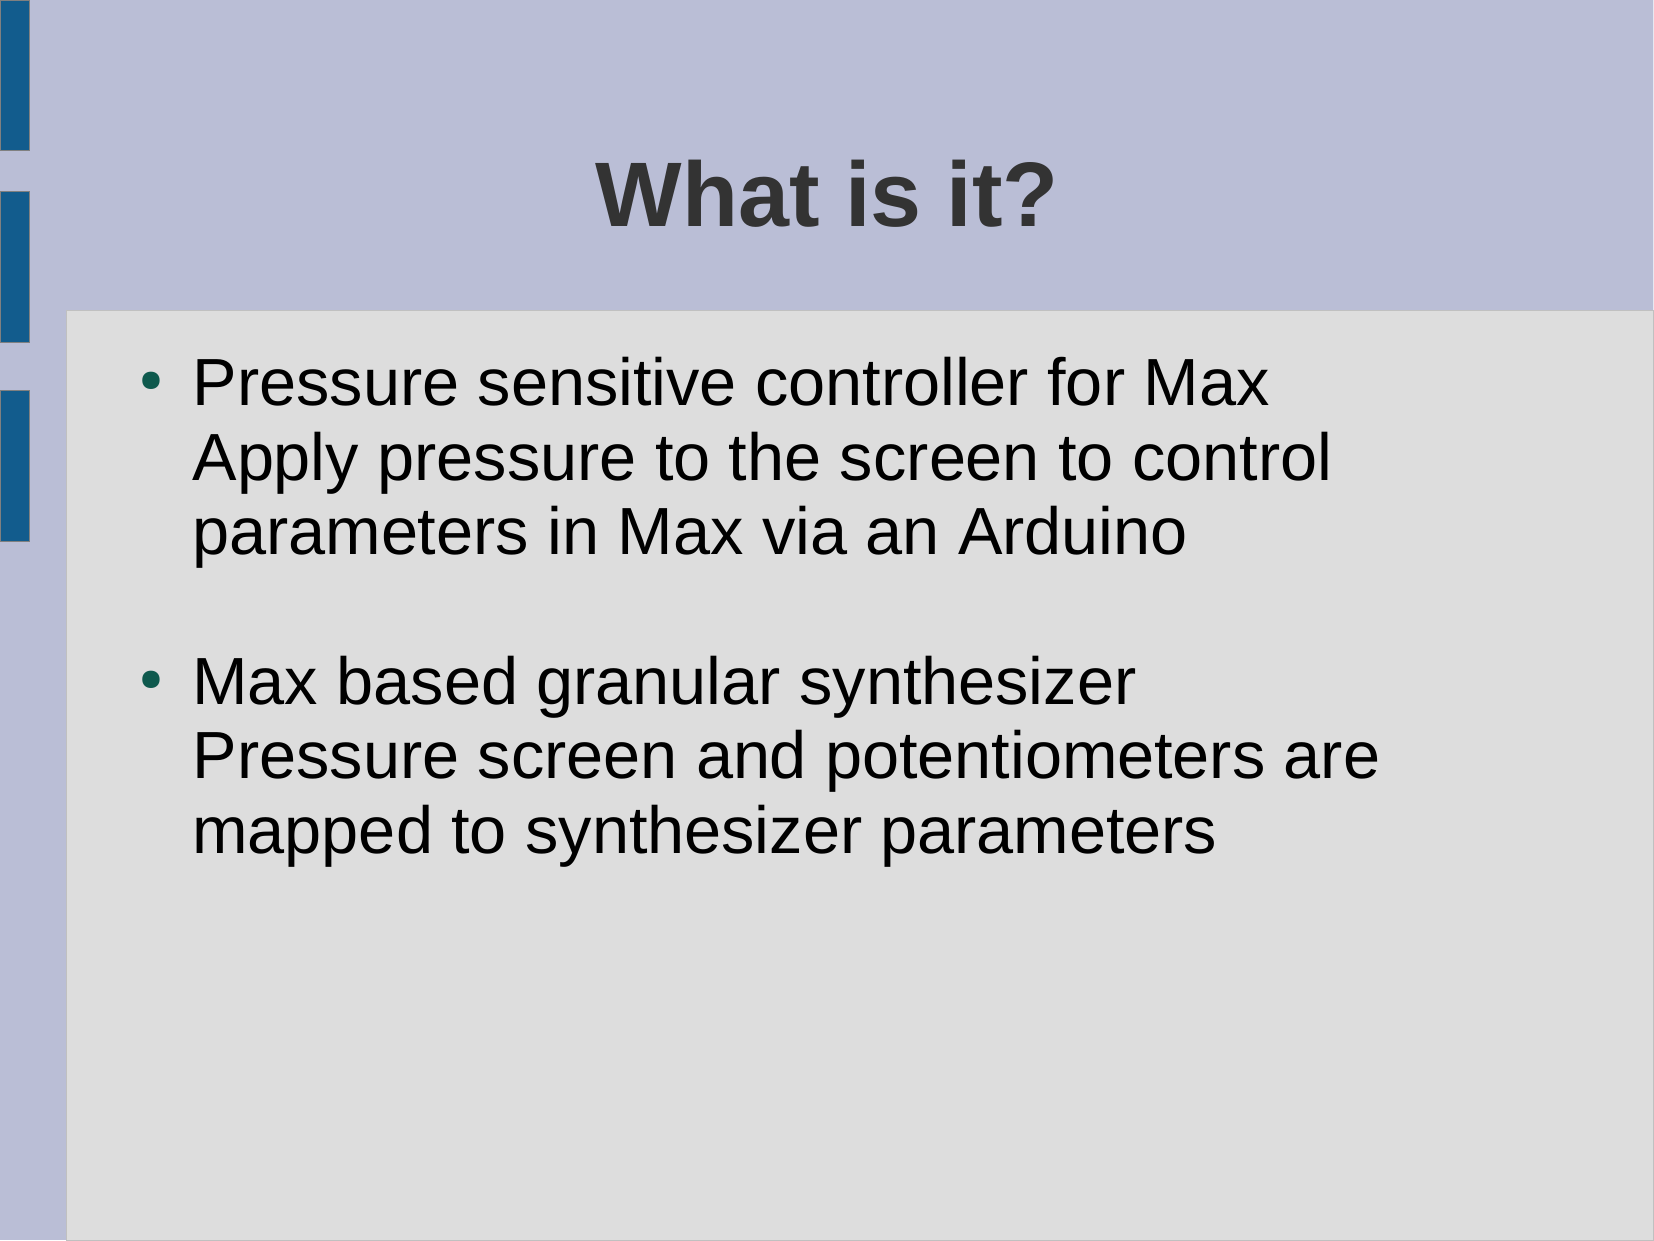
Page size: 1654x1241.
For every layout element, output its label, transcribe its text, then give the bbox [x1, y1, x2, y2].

list Pressure sensitive controller for Max Apply pressure to the screen to control parameters in Max via an Arduino Max based granular synthesizer Pressure screen and potentiometers are mapped to synthesizer parameters [121, 344, 1534, 1127]
title What is it? [121, 91, 1534, 299]
